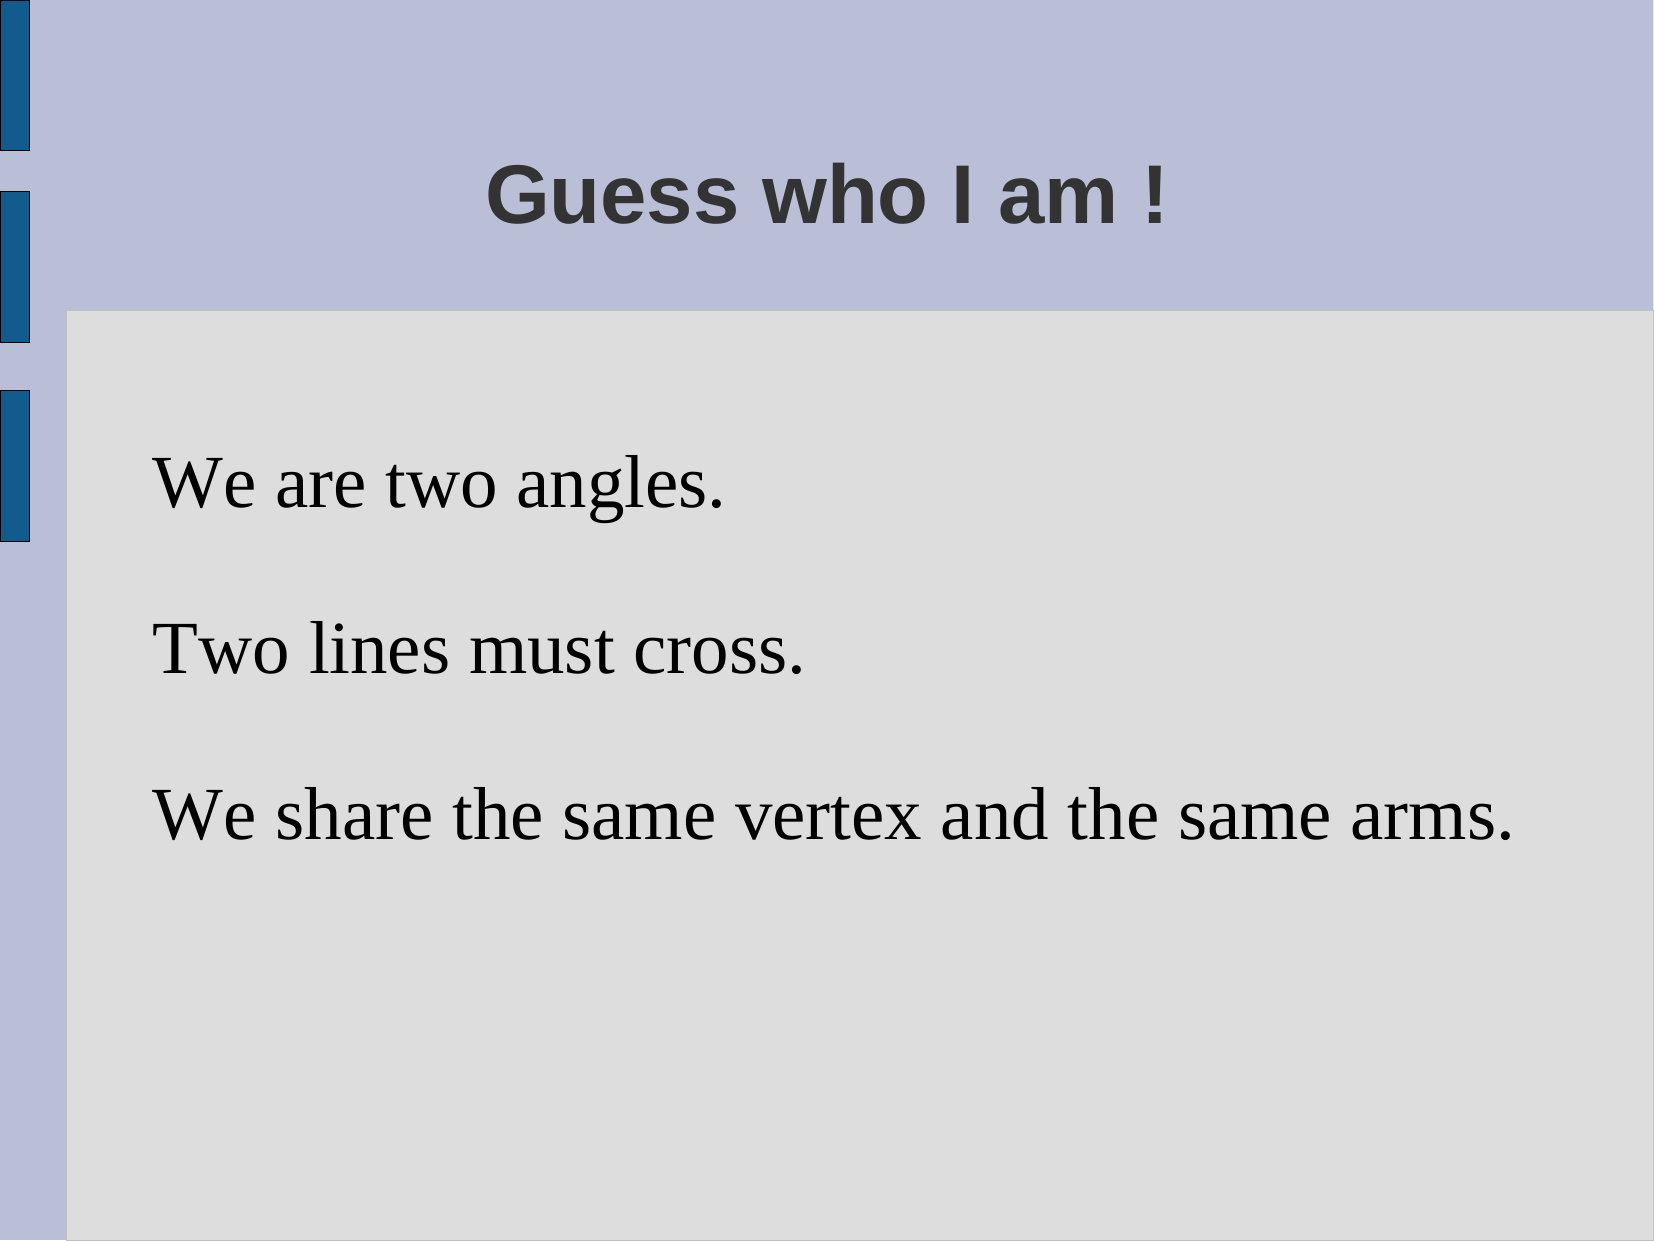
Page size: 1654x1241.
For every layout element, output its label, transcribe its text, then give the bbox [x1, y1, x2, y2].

subtitle We are two angles. Two lines must cross. We share the same vertex and the same arms. [152, 340, 1565, 1123]
title Guess who I am ! [121, 91, 1534, 299]
